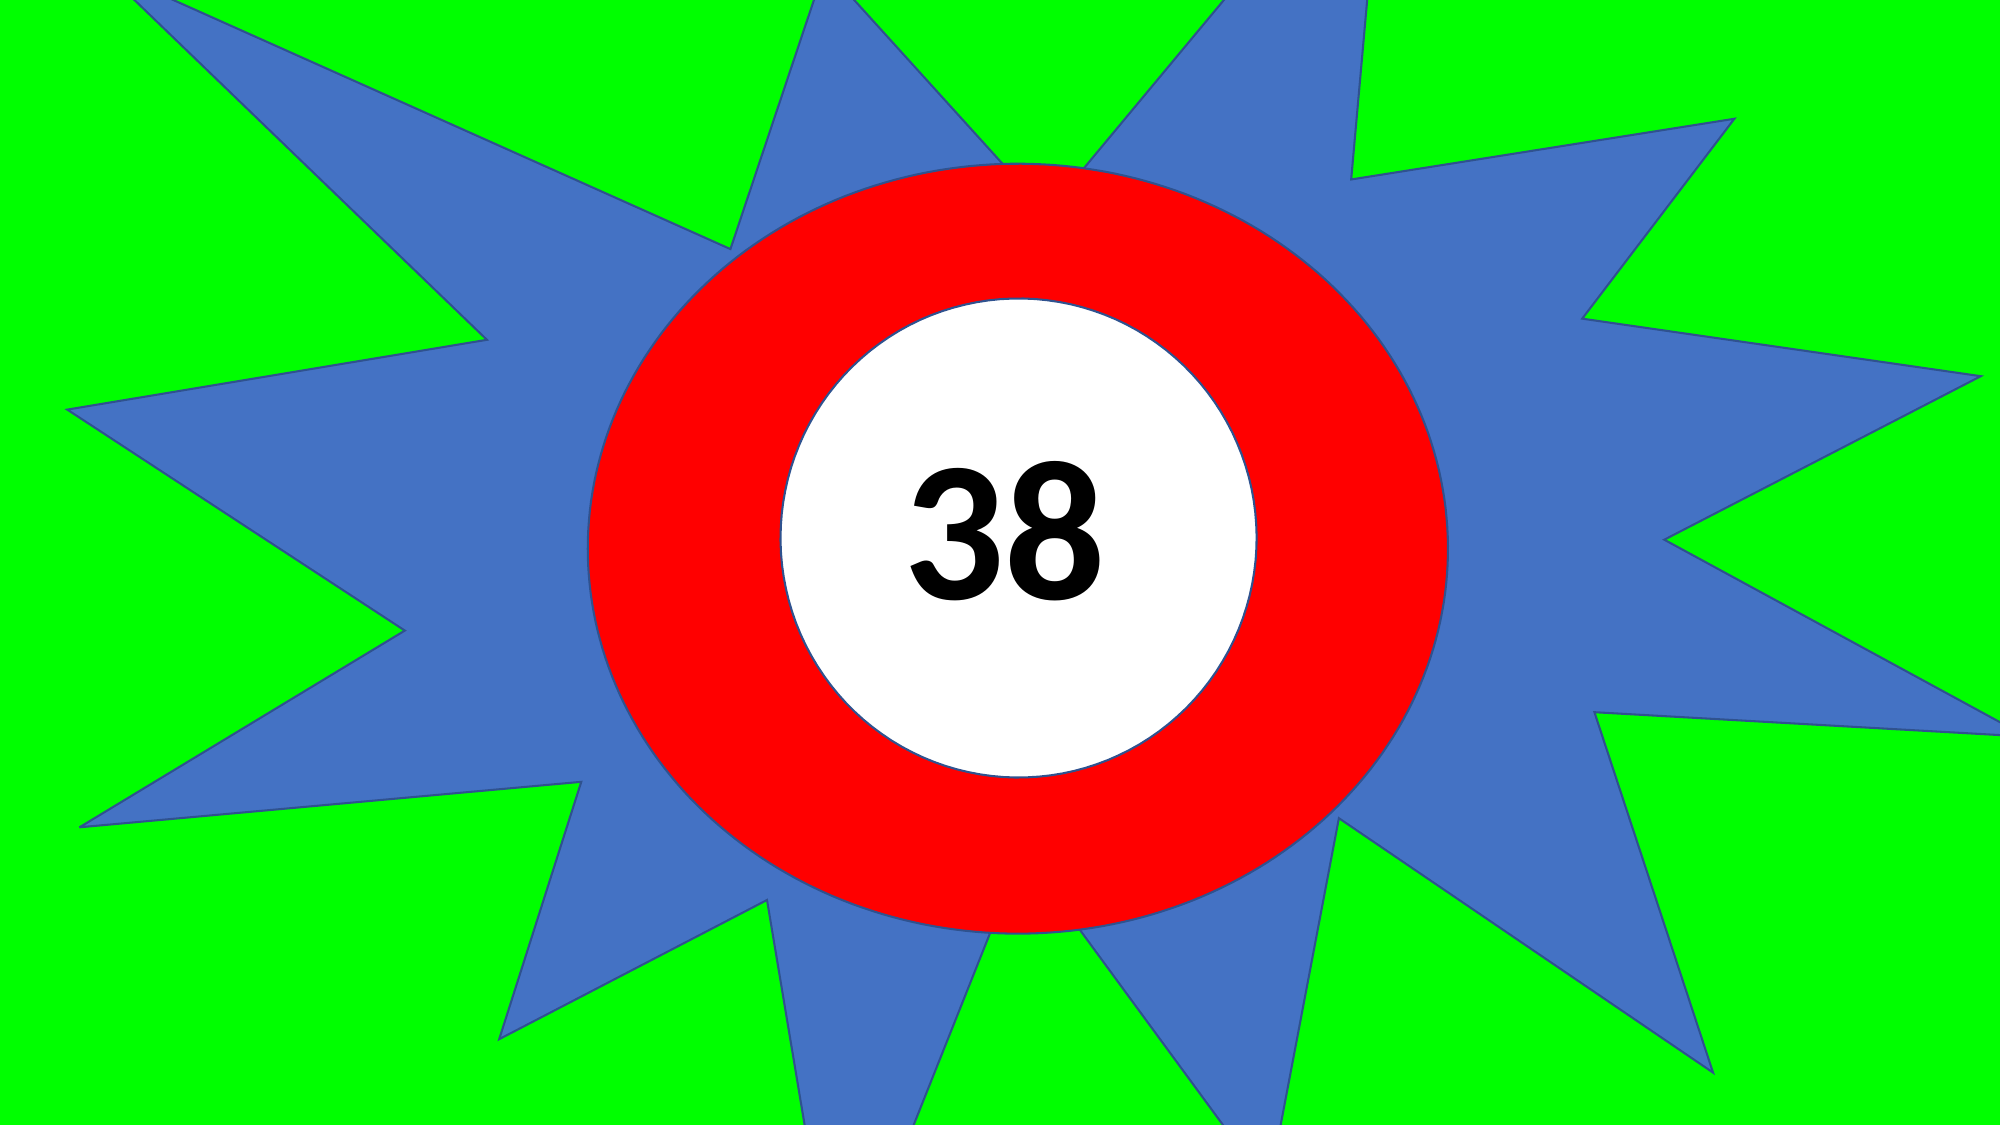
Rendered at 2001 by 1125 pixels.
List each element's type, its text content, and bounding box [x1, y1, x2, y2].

text_box 38 [888, 391, 1206, 650]
text_box [67, 0, 2000, 1125]
